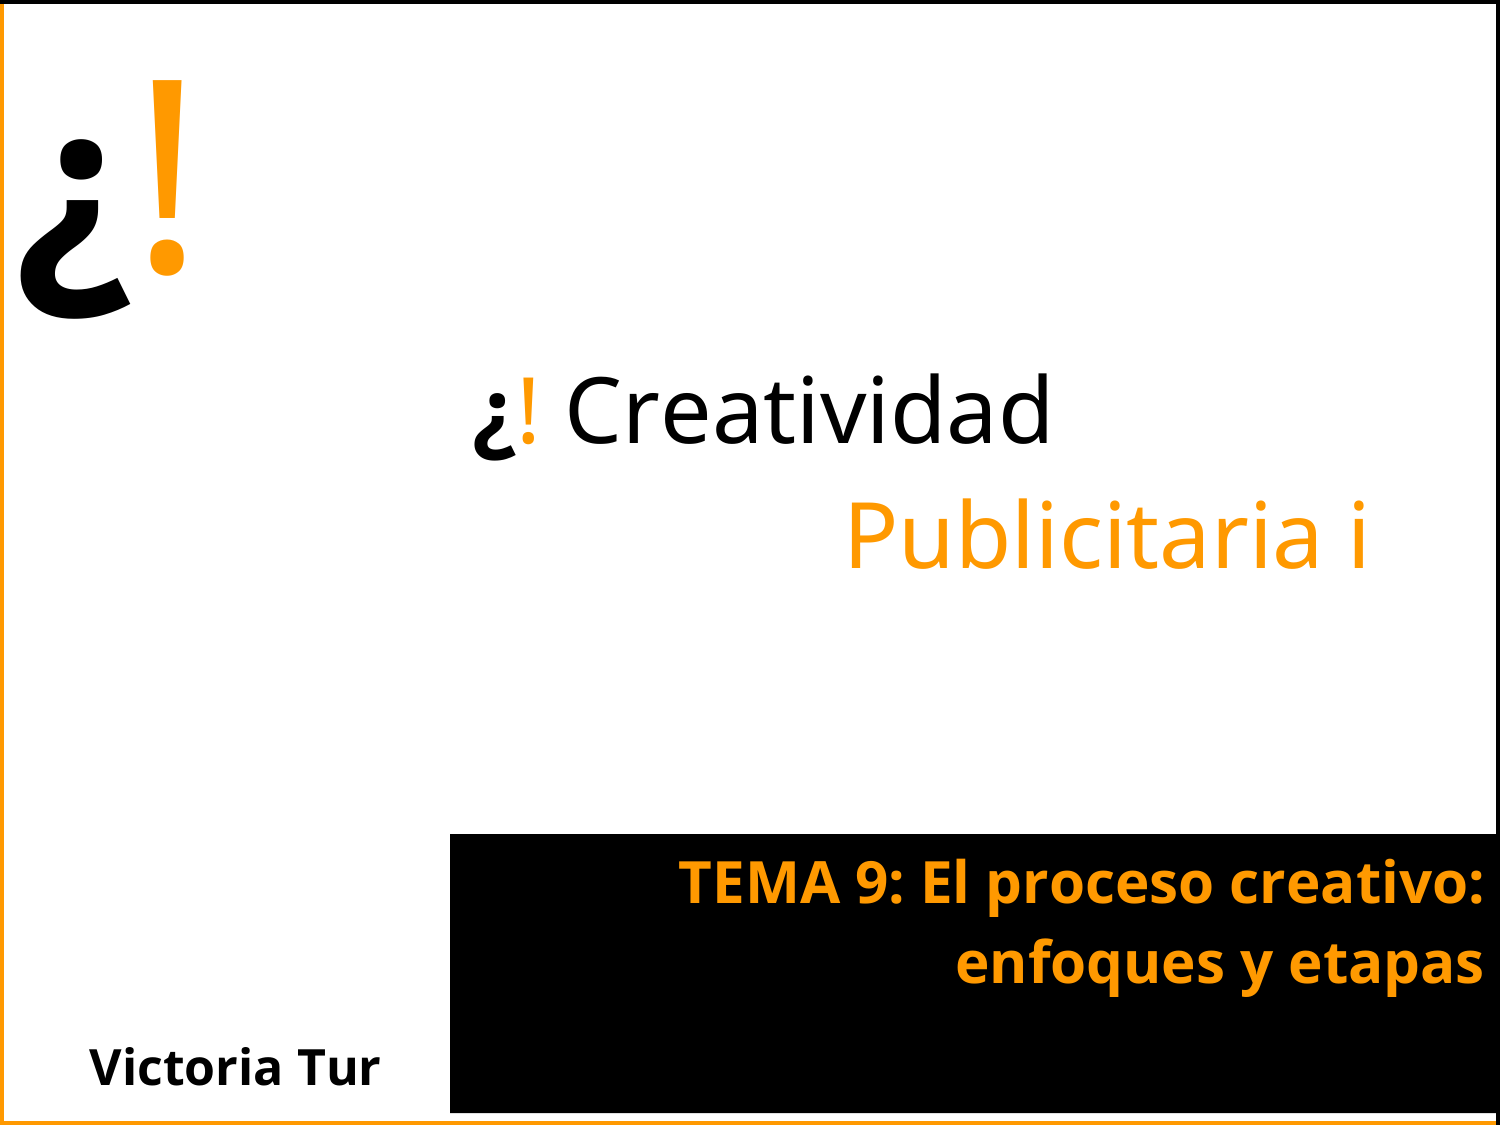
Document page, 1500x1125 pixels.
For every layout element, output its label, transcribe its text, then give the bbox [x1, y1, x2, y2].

title ¿! Creatividad Publicitaria i [112, 349, 1388, 591]
subtitle TEMA 9: El proceso creativo: enfoques y etapas [450, 834, 1500, 1114]
